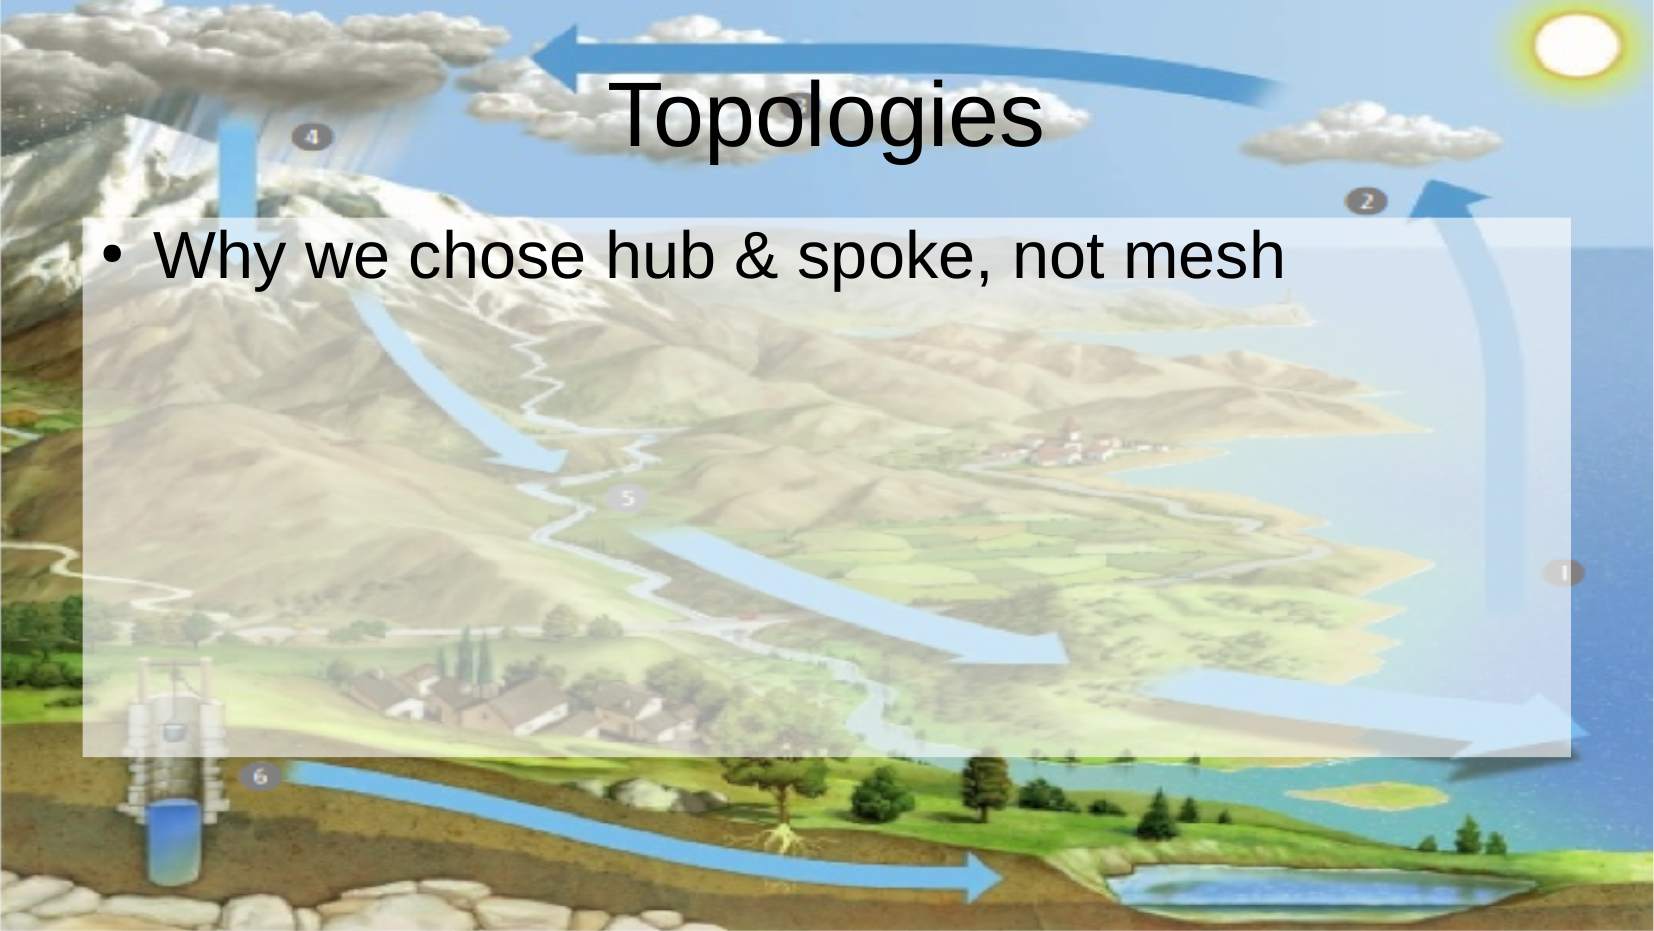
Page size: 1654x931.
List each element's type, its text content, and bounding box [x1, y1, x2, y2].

picture [0, 0, 1654, 931]
title Topologies [82, 37, 1571, 193]
list Why we chose hub & spoke, not mesh [82, 217, 1571, 758]
